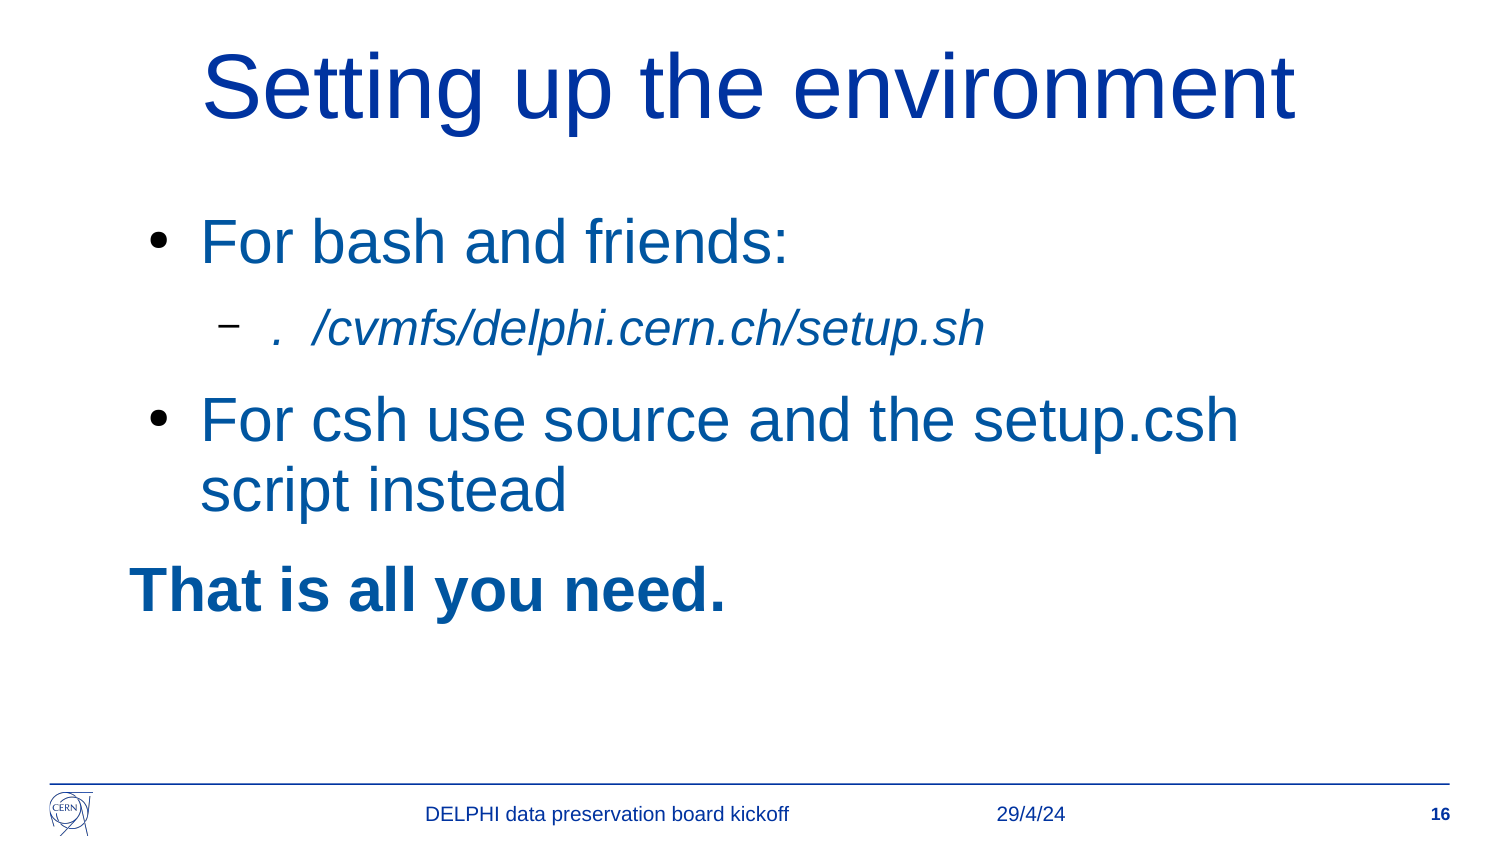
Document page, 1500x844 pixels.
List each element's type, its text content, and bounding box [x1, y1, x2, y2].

list For bash and friends: . /cvmfs/delphi.cern.ch/setup.sh For csh use source and the setup.csh script instead That is all you need. [129, 206, 1323, 733]
title Setting up the environment [75, 28, 1425, 145]
